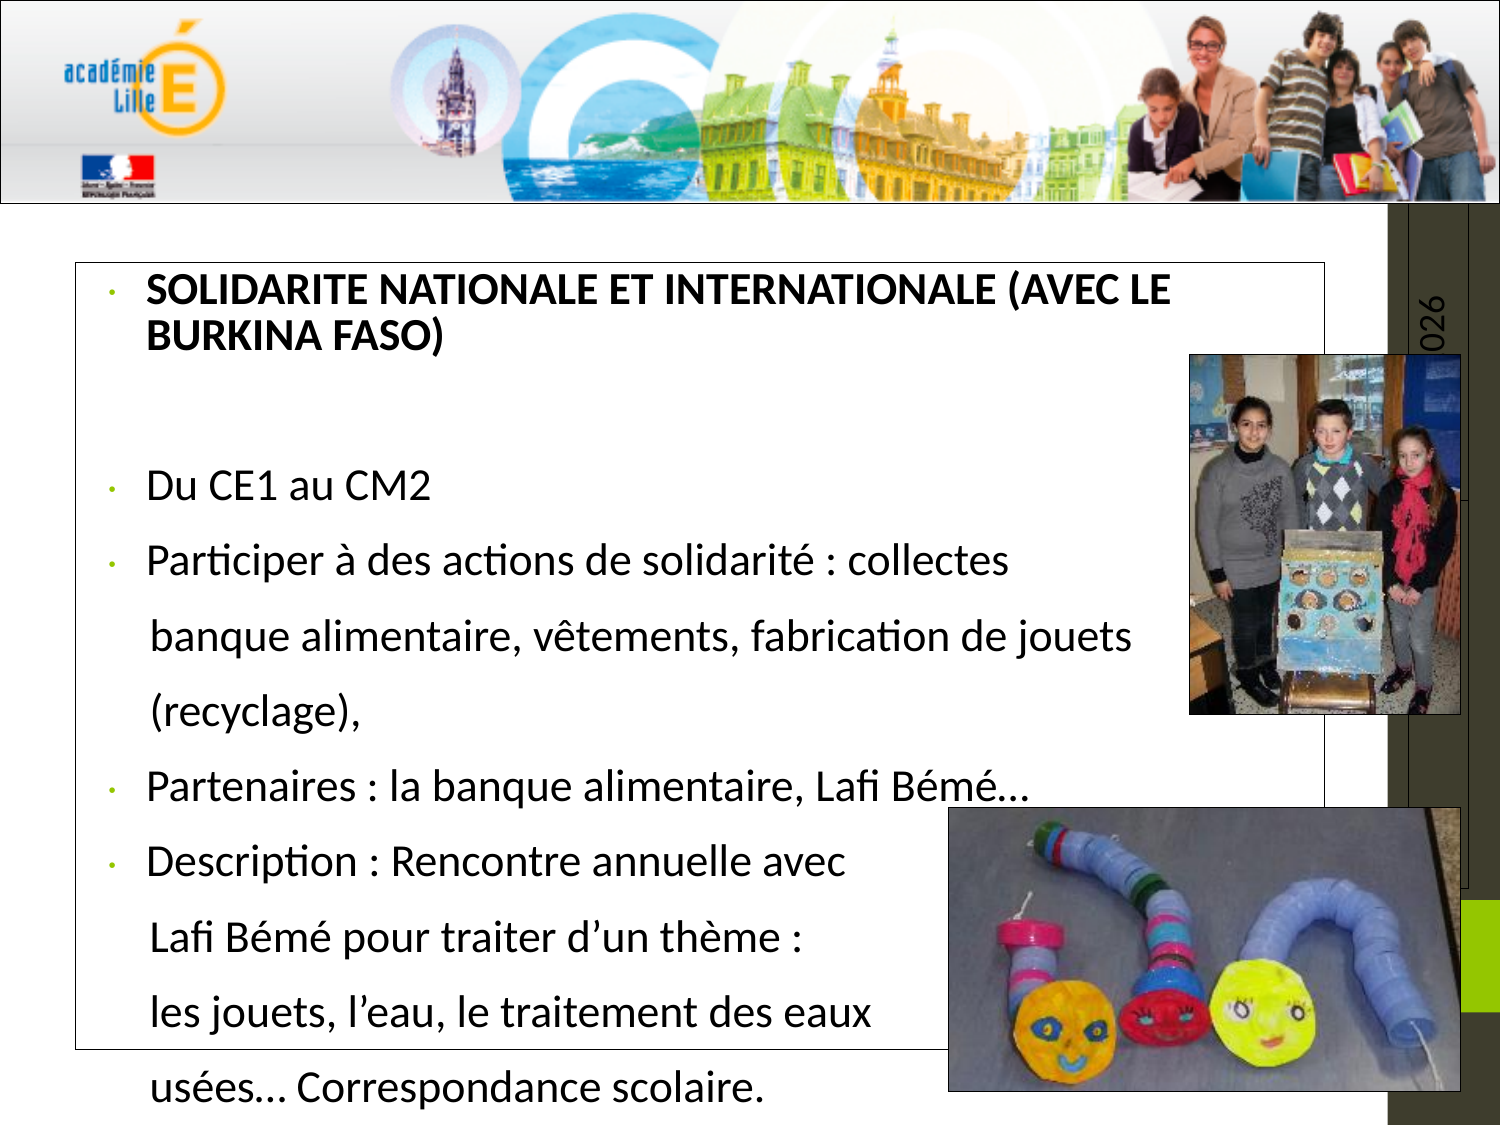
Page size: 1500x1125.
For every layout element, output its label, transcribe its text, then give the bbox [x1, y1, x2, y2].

picture [1189, 354, 1461, 715]
list SOLIDARITE NATIONALE ET INTERNATIONALE (AVEC LE BURKINA FASO) Du CE1 au CM2 Participer à des actions de solidarité : collectes banque alimentaire, vêtements, fabrication de jouets (recyclage), Partenaires : la banque alimentaire, Lafi Bémé… Description : Rencontre annuelle avec Lafi Bémé pour traiter d’un thème : les jouets, l’eau, le traitement des eaux usées… Correspondance scolaire. [75, 262, 1325, 1050]
picture [948, 807, 1461, 1092]
picture [0, 0, 1500, 204]
